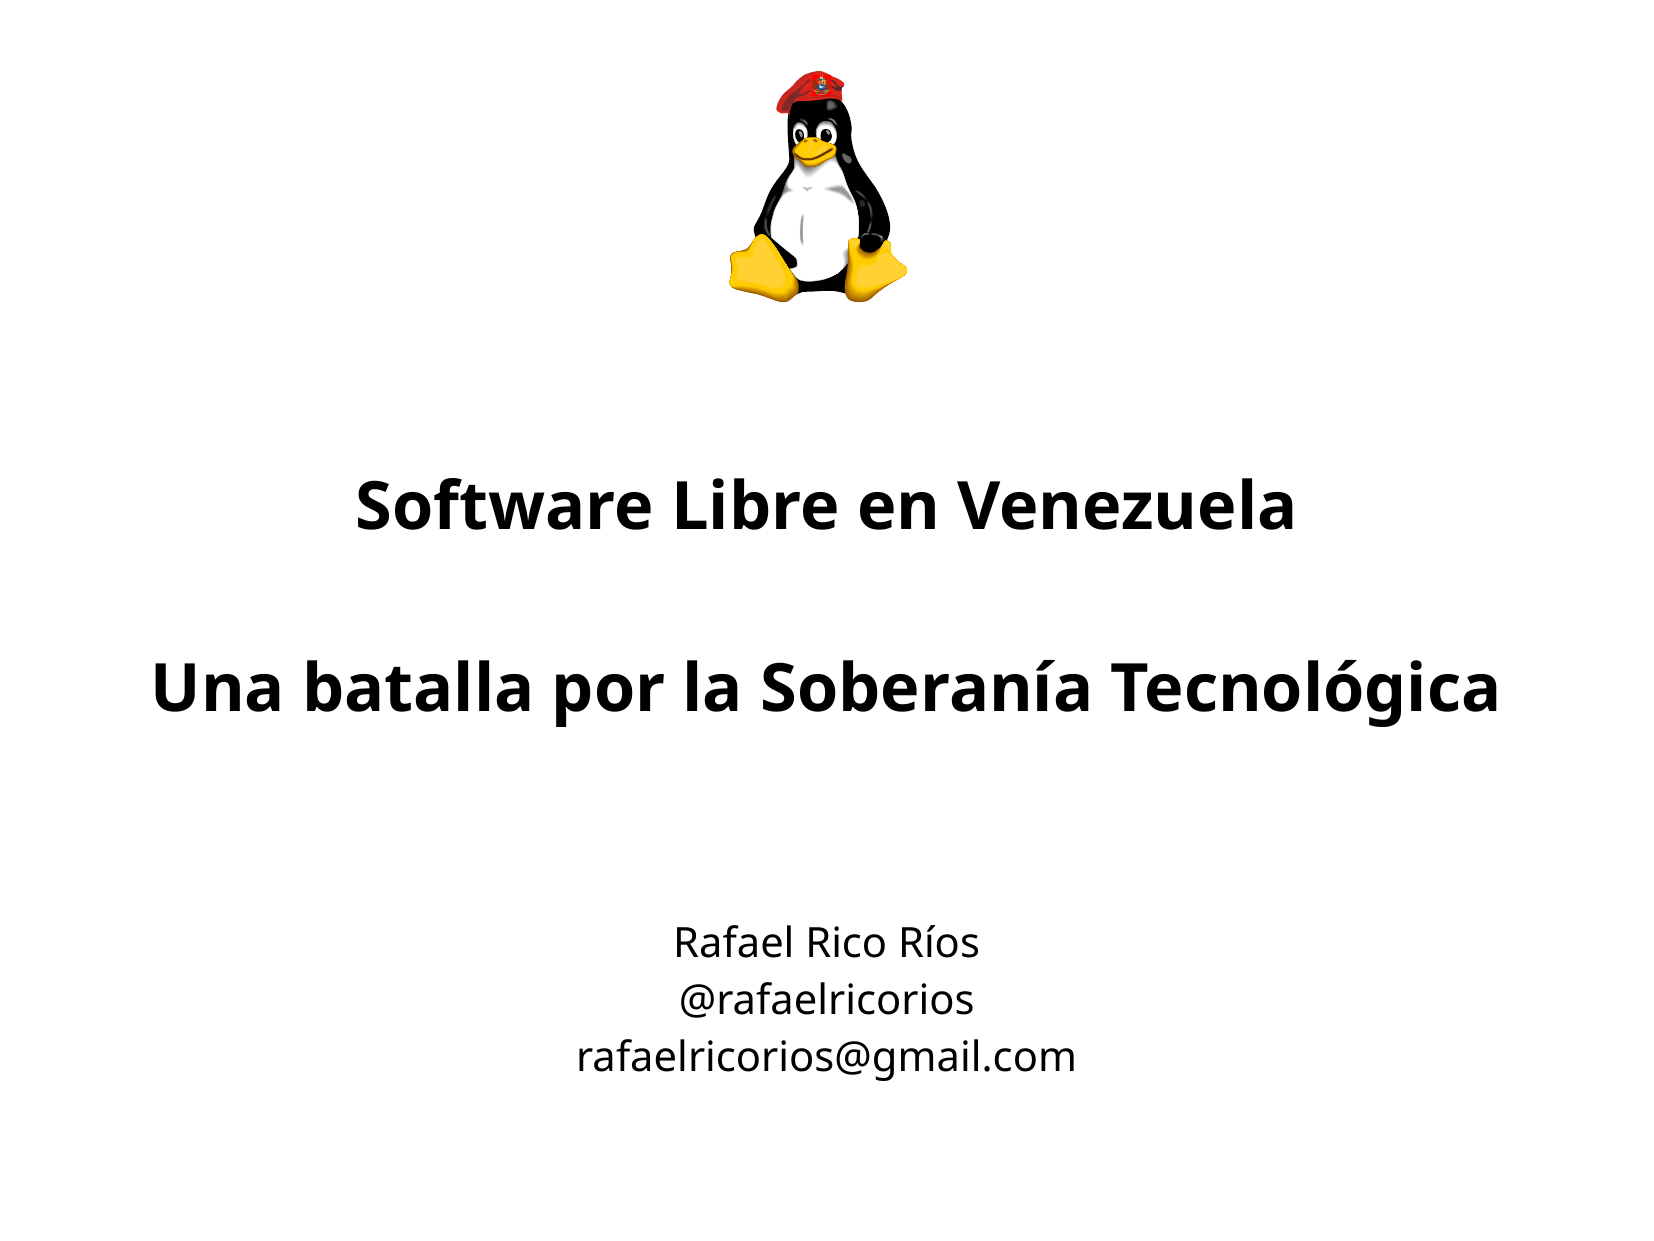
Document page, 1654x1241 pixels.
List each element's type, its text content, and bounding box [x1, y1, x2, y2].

list Software Libre en Venezuela Una batalla por la Soberanía Tecnológica Rafael Rico Ríos @rafaelricorios rafaelricorios@gmail.com [82, 360, 1571, 1178]
picture [729, 71, 907, 303]
